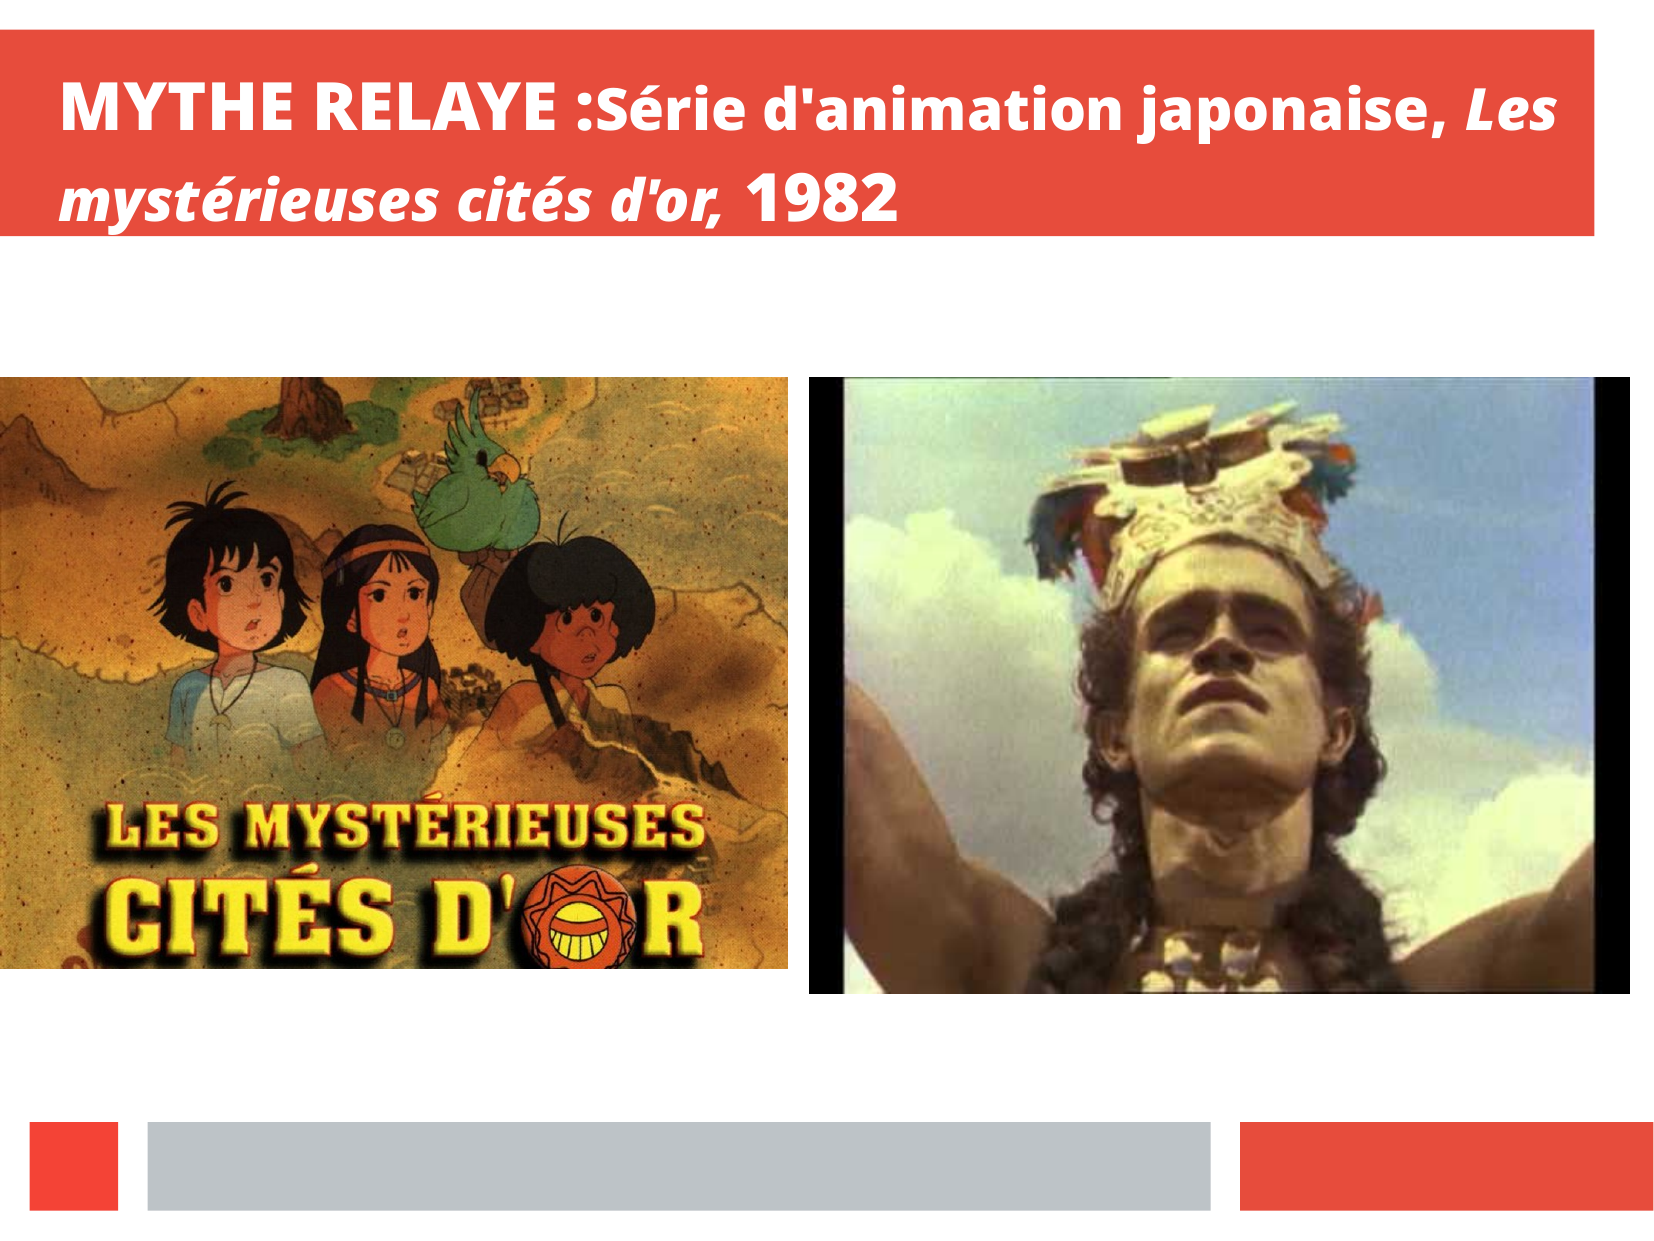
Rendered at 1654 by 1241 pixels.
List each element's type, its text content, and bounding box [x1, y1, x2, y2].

title MYTHE RELAYE :Série d'animation japonaise, Les mystérieuses cités d'or, 1982 [59, 59, 1595, 207]
picture [809, 377, 1630, 994]
picture [0, 377, 788, 969]
